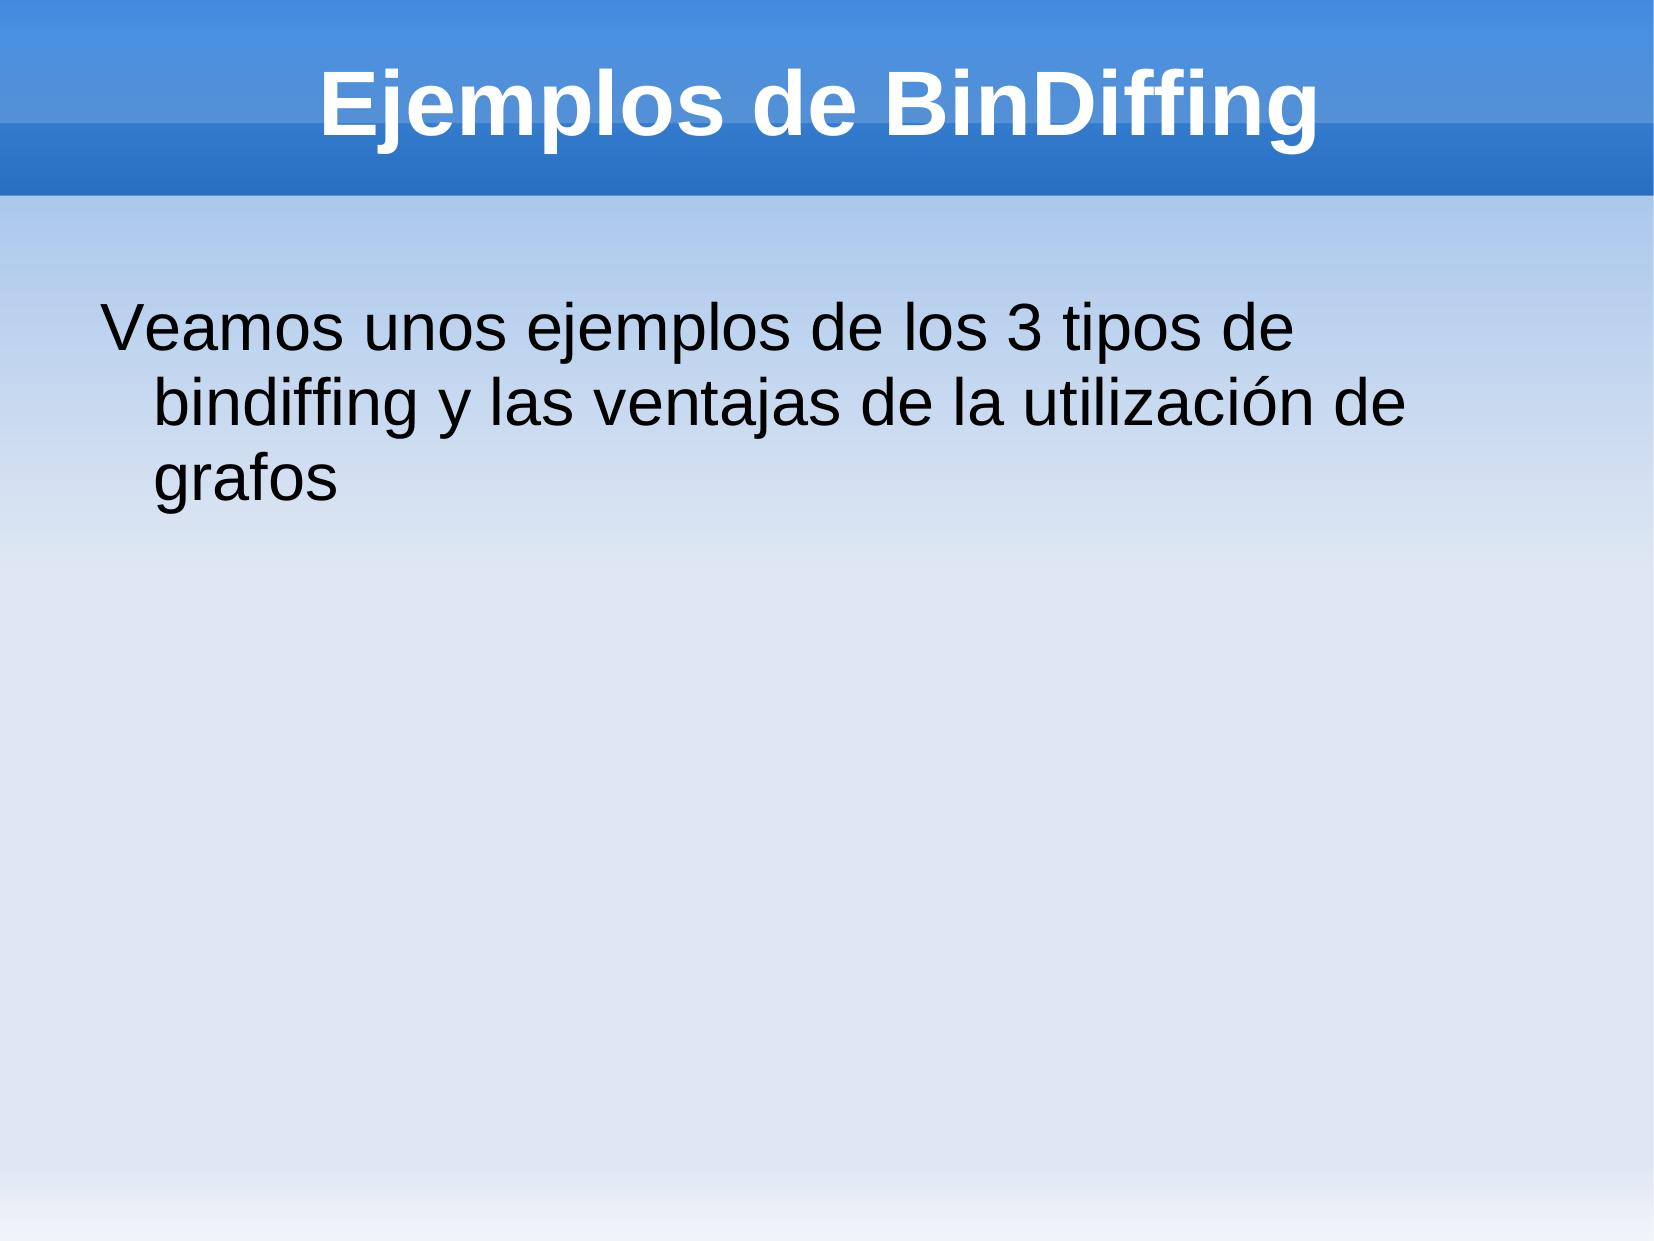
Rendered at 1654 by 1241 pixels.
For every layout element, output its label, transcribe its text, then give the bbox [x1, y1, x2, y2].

list Veamos unos ejemplos de los 3 tipos de bindiffing y las ventajas de la utilización de grafos [82, 290, 1571, 1094]
title Ejemplos de BinDiffing [76, 7, 1565, 200]
picture [0, 0, 1654, 1241]
